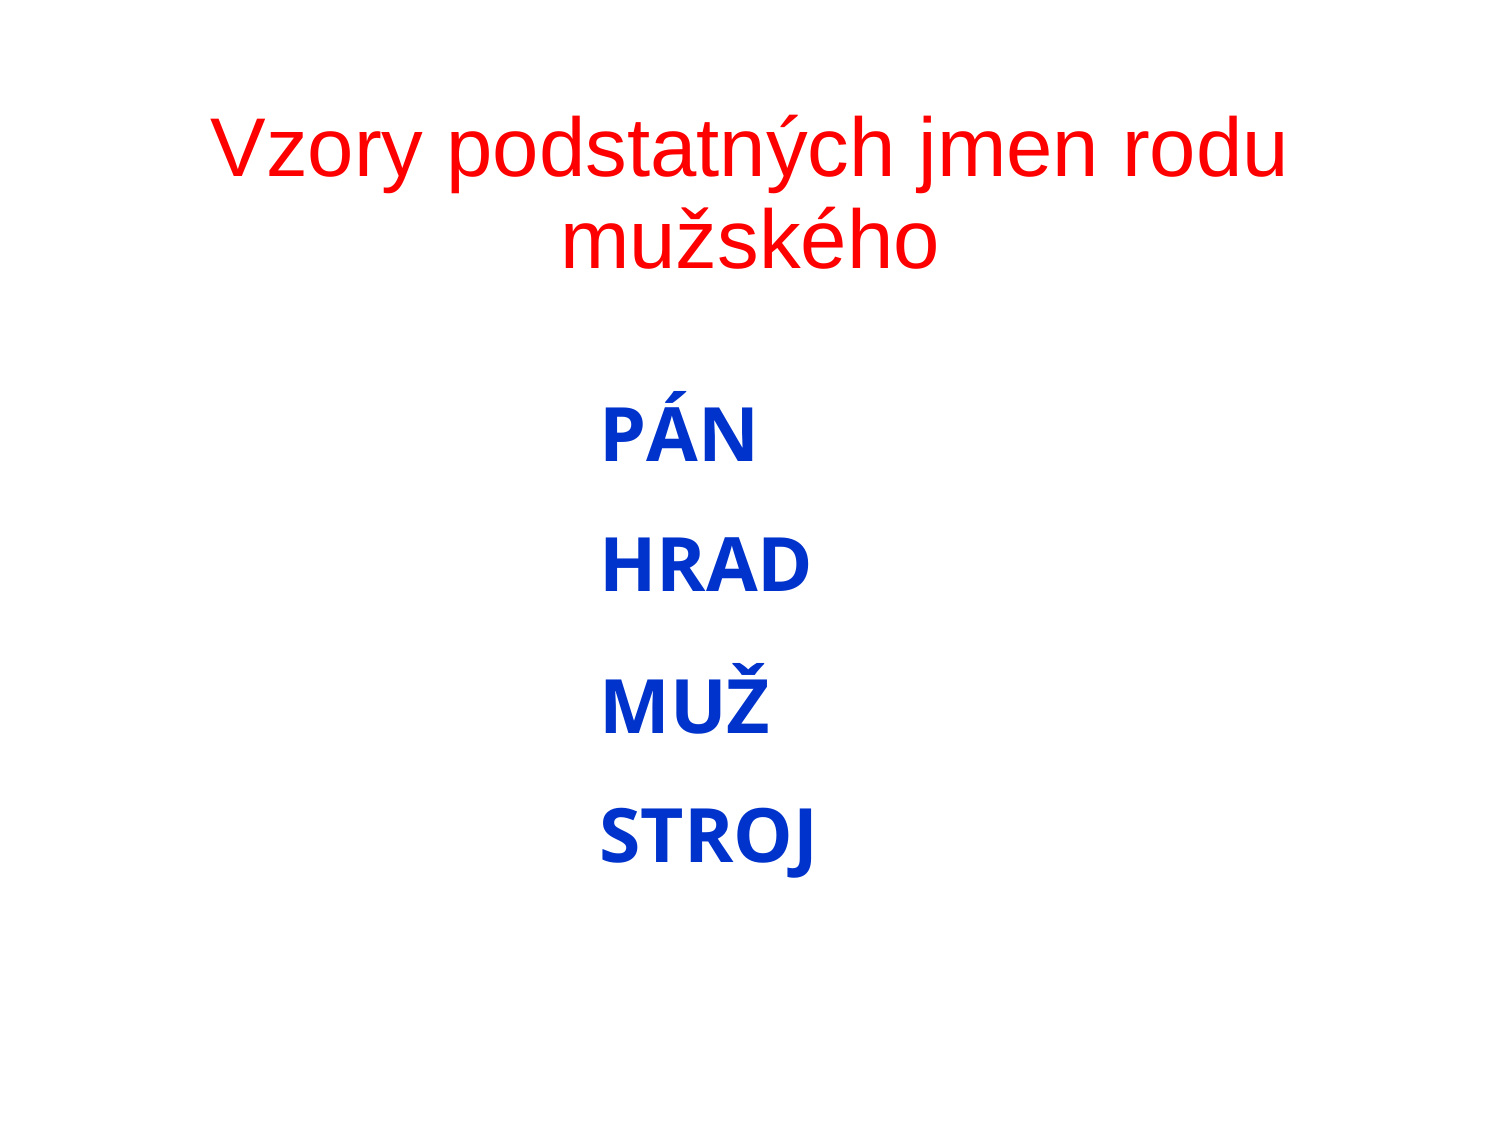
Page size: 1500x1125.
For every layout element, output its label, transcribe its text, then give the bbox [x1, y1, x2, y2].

text_box HRAD [584, 503, 892, 622]
title Vzory podstatných jmen rodu mužského [112, 86, 1388, 302]
text_box MUŽ [584, 645, 892, 763]
text_box PÁN [584, 373, 880, 492]
text_box STROJ [584, 774, 904, 893]
